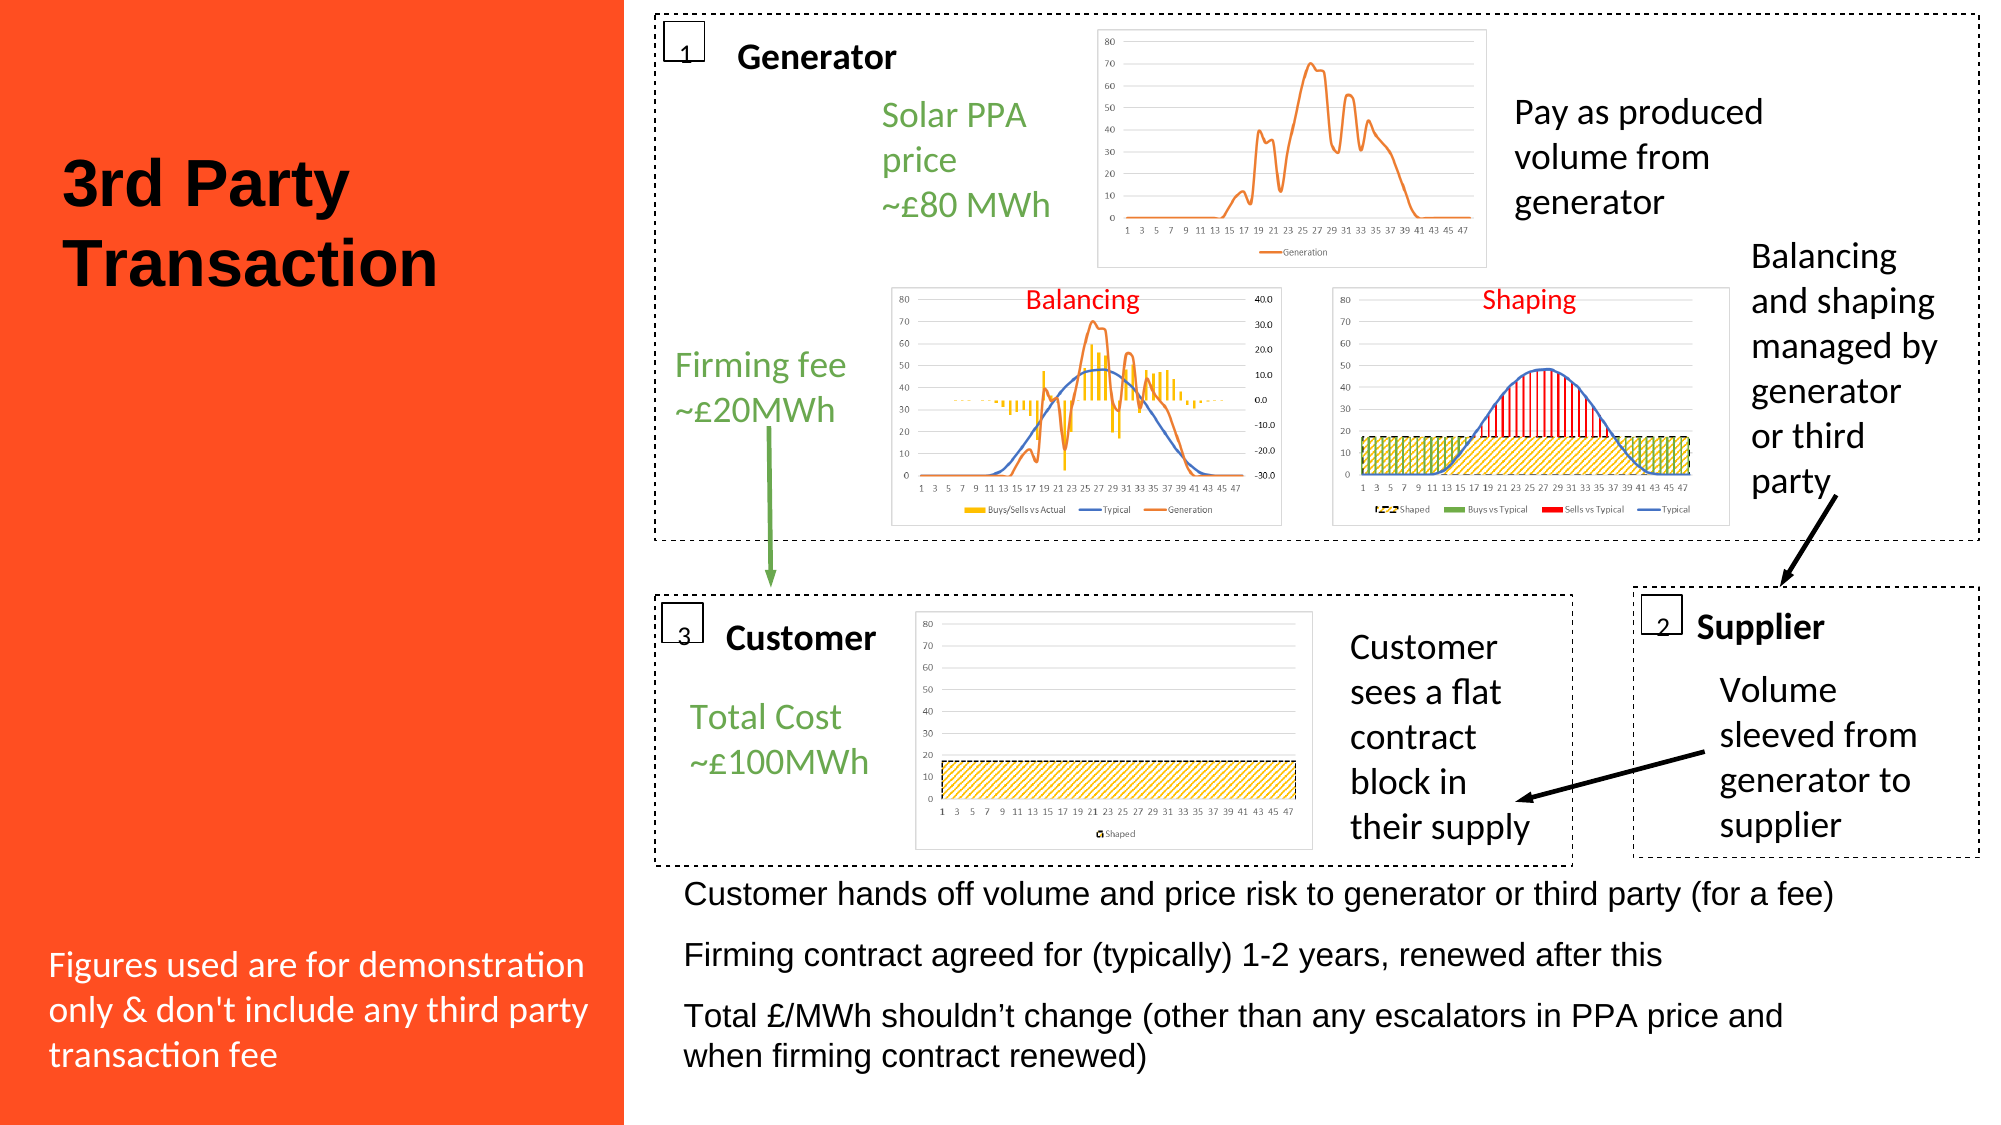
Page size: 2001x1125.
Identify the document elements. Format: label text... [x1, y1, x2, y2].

title 3rd Party Transaction [62, 139, 564, 279]
text_box Solar PPA price ~£80 MWh [866, 75, 1085, 242]
text_box Generator [719, 17, 916, 66]
text_box Customer sees a flat contract block in their supply [1334, 607, 1553, 866]
text_box Customer [711, 598, 908, 647]
picture [1332, 287, 1730, 526]
text_box Firming fee ~£20MWh [660, 324, 878, 450]
text_box Supplier [1681, 587, 1878, 636]
text_box 3 [662, 602, 703, 643]
picture [915, 611, 1313, 850]
text_box Balancing and shaping managed by generator or third party [1736, 216, 1954, 549]
text_box Total Cost ~£100MWh [674, 677, 893, 802]
text_box Volume sleeved from generator to supplier [1704, 650, 1955, 853]
title Customer hands off volume and price risk to generator or third party (for a fee) Firming contract agreed for (typically) 1-2 years, renewed after this Total £/MWh shouldn’t change (other than any escalators in PPA price and when firming contract renewed) [683, 872, 1874, 1111]
text_box Pay as produced volume from generator [1499, 71, 1782, 245]
text_box Balancing [1010, 265, 1171, 325]
text_box 1 [663, 21, 705, 62]
text_box 2 [1641, 594, 1681, 635]
text_box Figures used are for demonstration only & don't include any third party transaction fee [33, 925, 611, 1098]
picture [891, 287, 1282, 526]
text_box Shaping [1467, 265, 1596, 325]
picture [1097, 29, 1487, 268]
